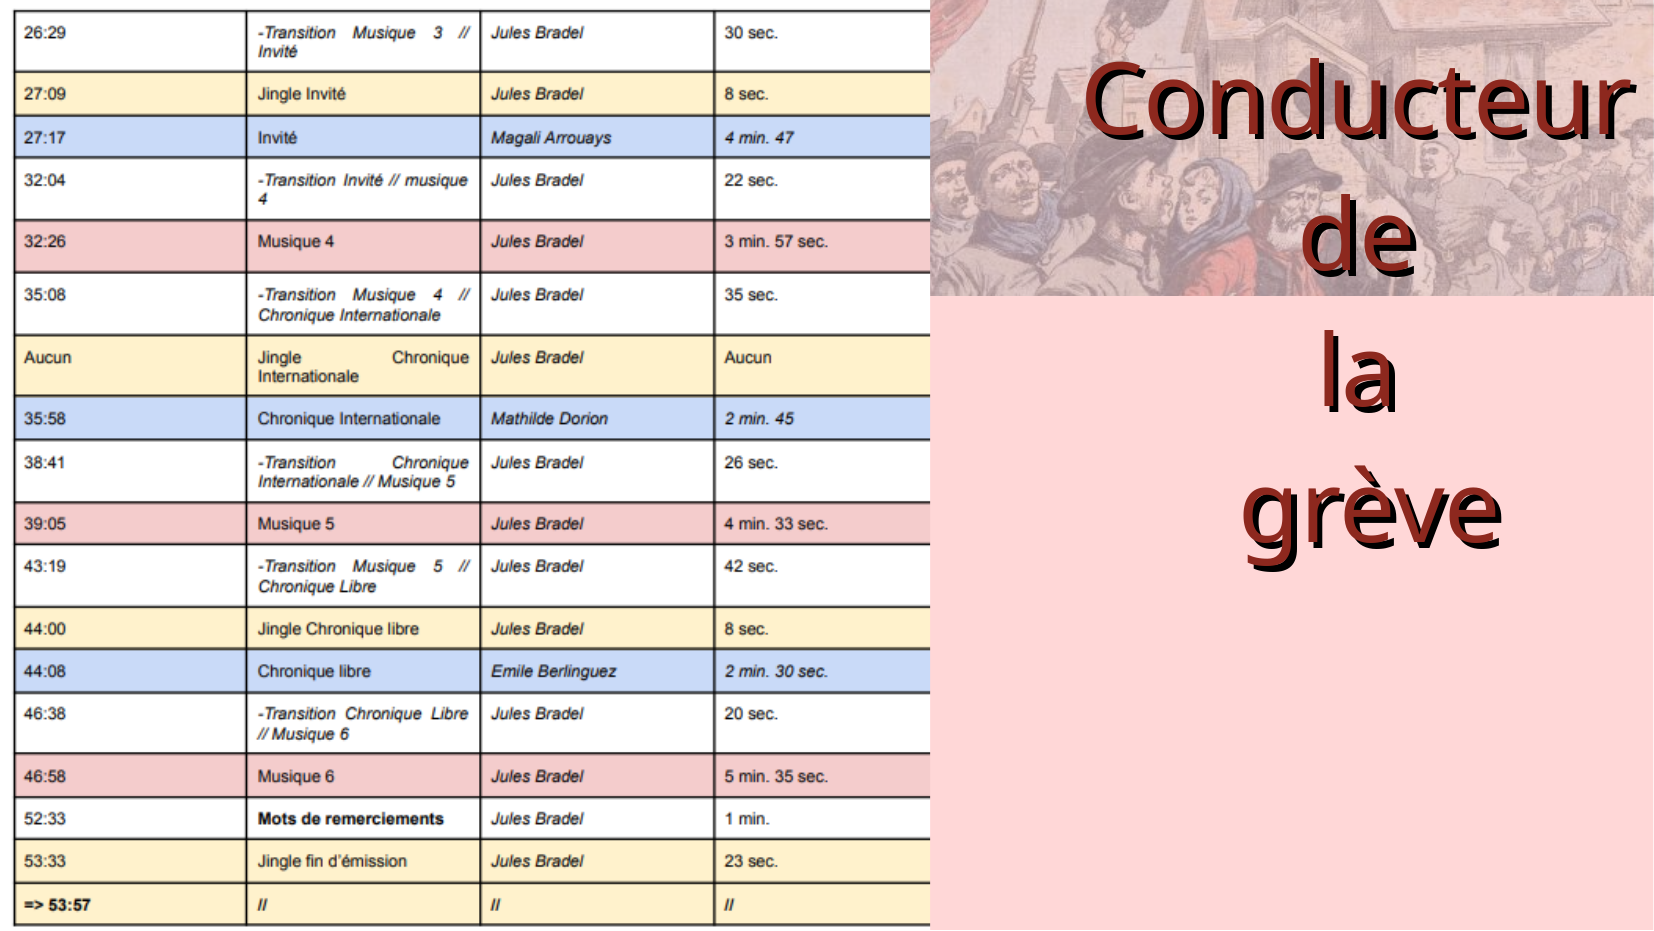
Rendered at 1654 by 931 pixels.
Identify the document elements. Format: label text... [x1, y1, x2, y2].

text_box Conducteur de la grève [1056, 29, 1654, 570]
picture [0, 0, 1654, 931]
